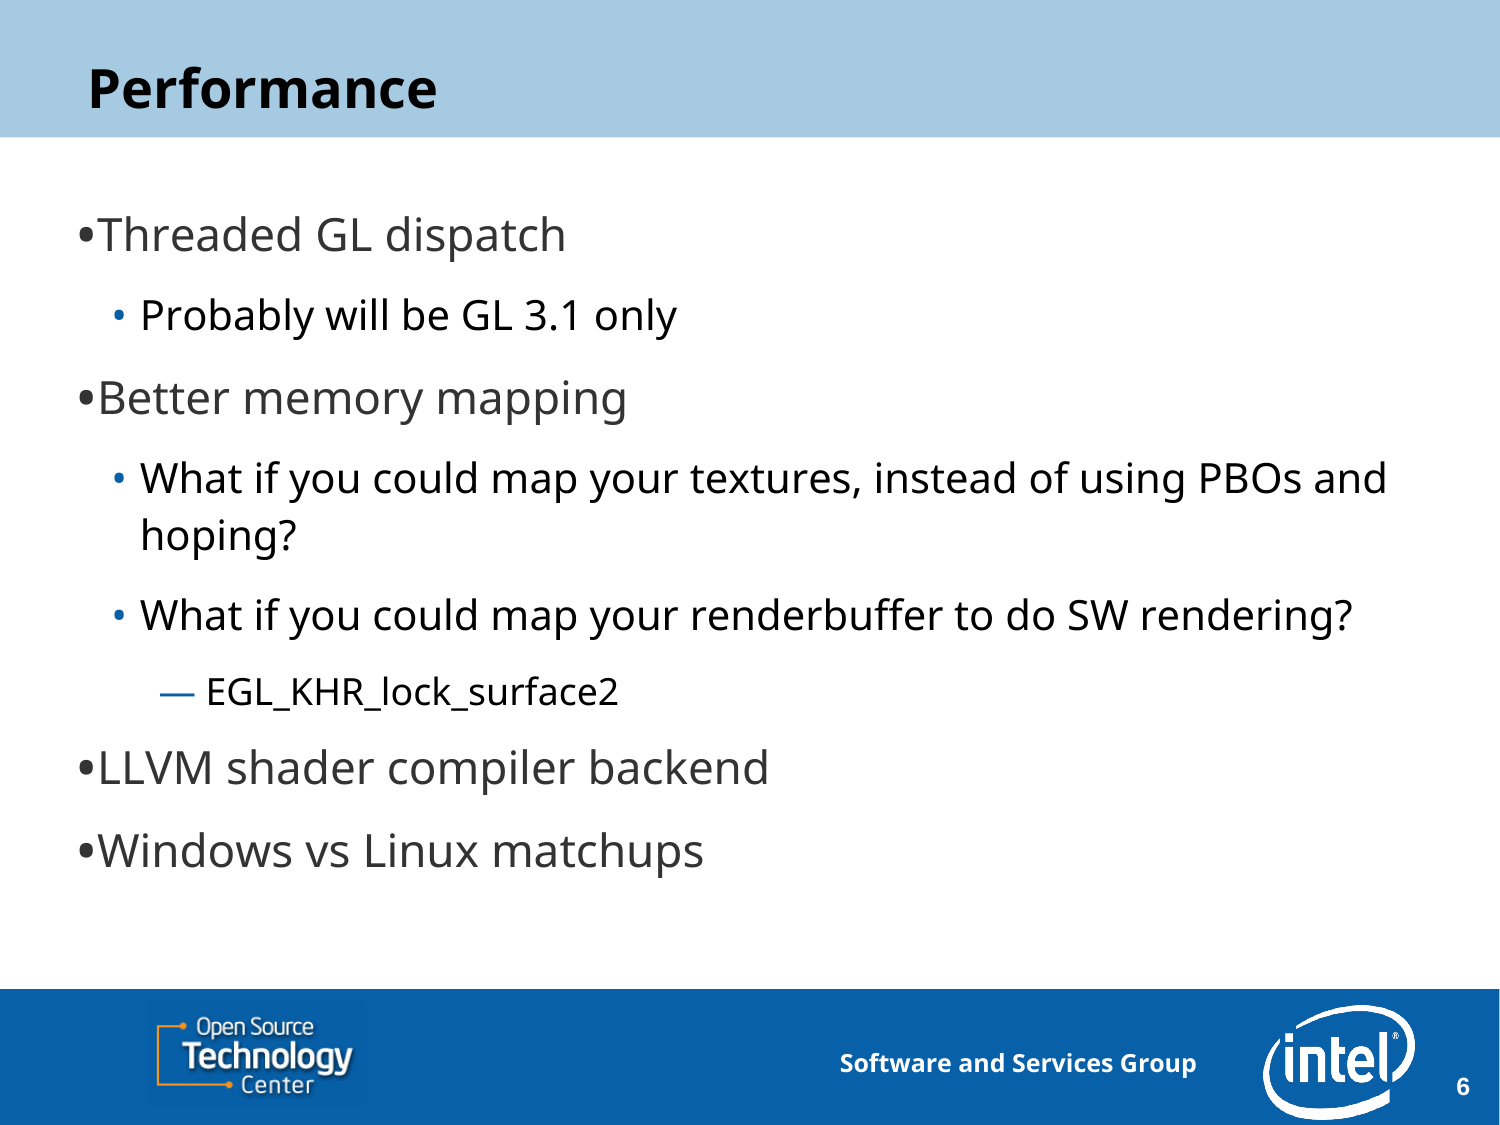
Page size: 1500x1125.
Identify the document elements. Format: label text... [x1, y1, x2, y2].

list Threaded GL dispatch Probably will be GL 3.1 only Better memory mapping What if you could map your textures, instead of using PBOs and hoping? What if you could map your renderbuffer to do SW rendering? EGL_KHR_lock_surface2 LLVM shader compiler backend Windows vs Linux matchups [74, 202, 1425, 945]
picture [150, 999, 365, 1106]
picture [1263, 1005, 1415, 1120]
title Performance [87, 37, 1446, 138]
